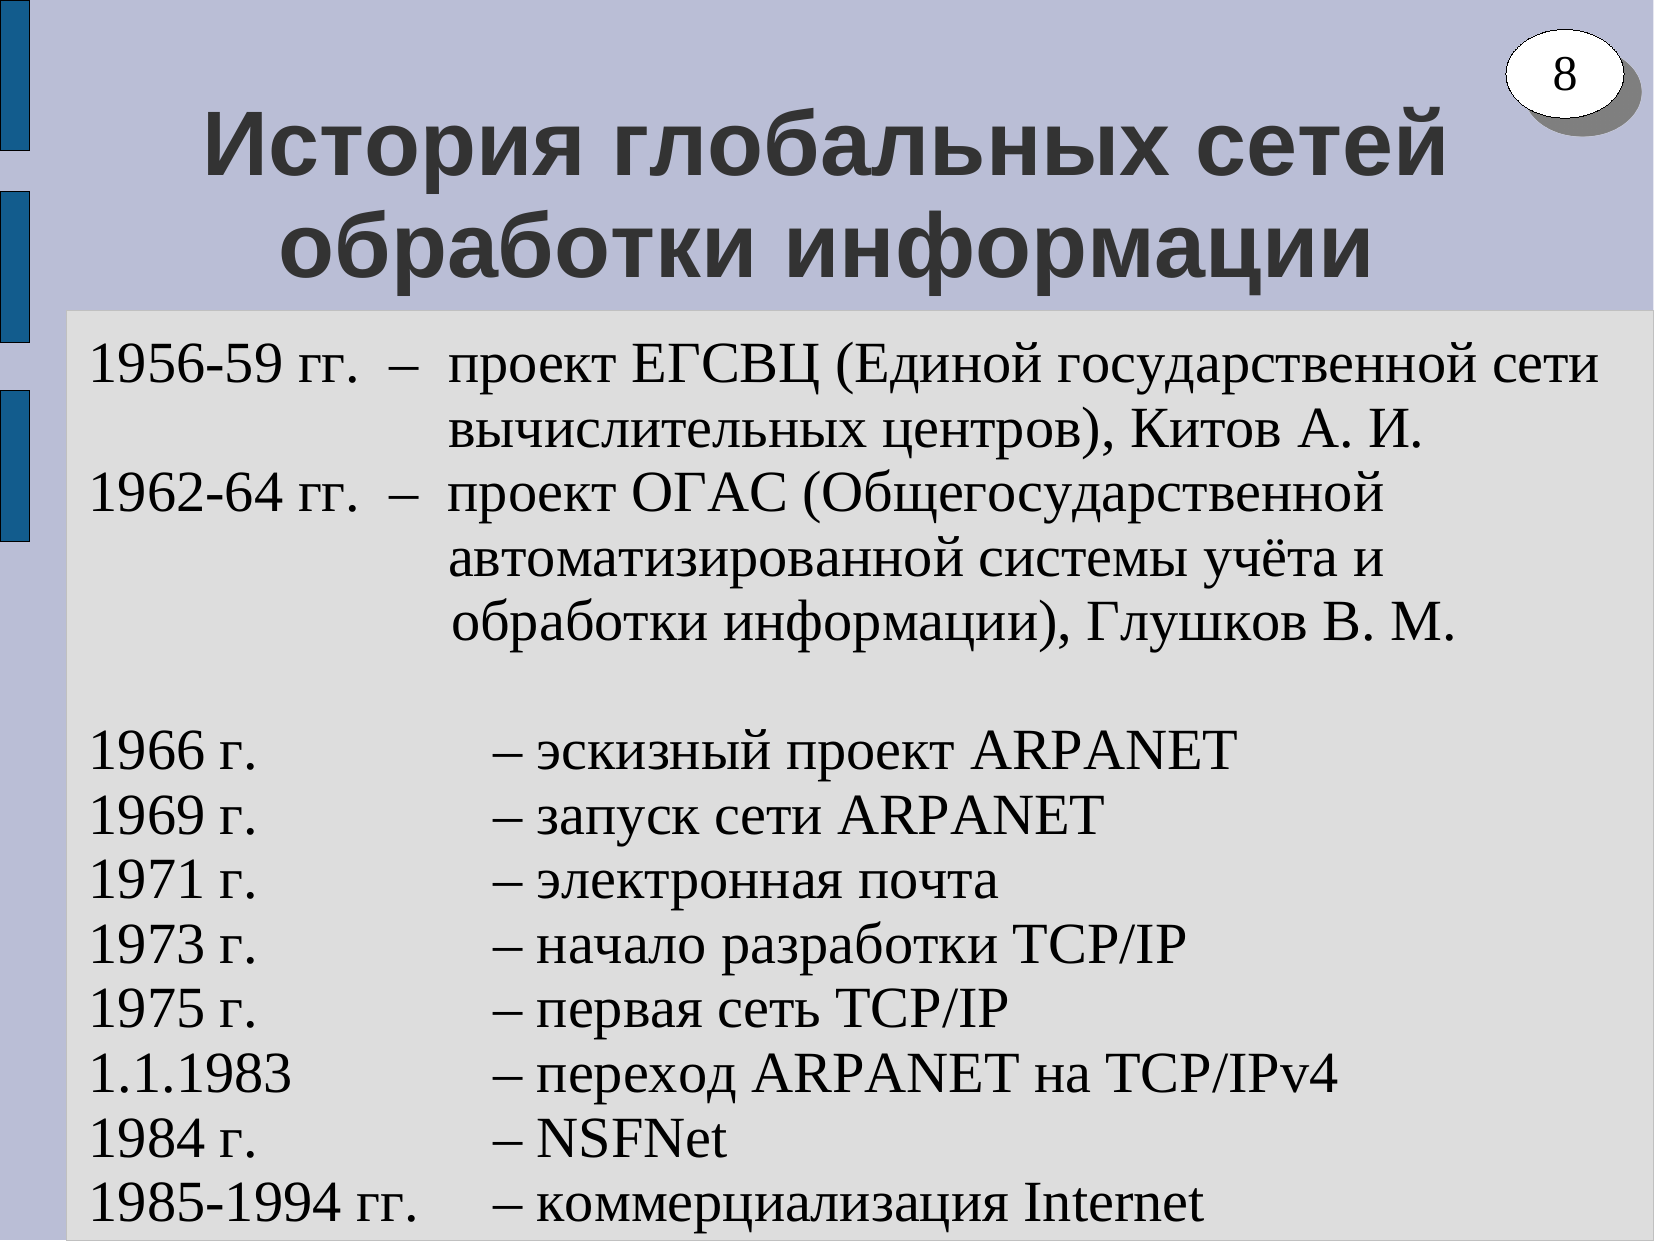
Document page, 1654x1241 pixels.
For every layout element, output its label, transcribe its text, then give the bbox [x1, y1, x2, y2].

title История глобальных сетей обработки информации [121, 91, 1534, 299]
subtitle 1956-59 гг. – проект ЕГСВЦ (Единой государственной сети вычислительных центров), Китов А. И. 1962-64 гг. – проект ОГАС (Общегосударственной автоматизированной системы учёта и обработки информации), Глушков В. М. 1966 г. – эскизный проект ARPANET 1969 г. – запуск сети ARPANET 1971 г. – электронная почта 1973 г. – начало разработки TCP/IP 1975 г. – первая сеть TCP/IP 1.1.1983 – переход ARPANET на TCP/IPv4 1984 г. – NSFNet 1985-1994 гг. – коммерциализация Internet [88, 330, 1654, 1235]
text_box 8 [1505, 29, 1625, 119]
